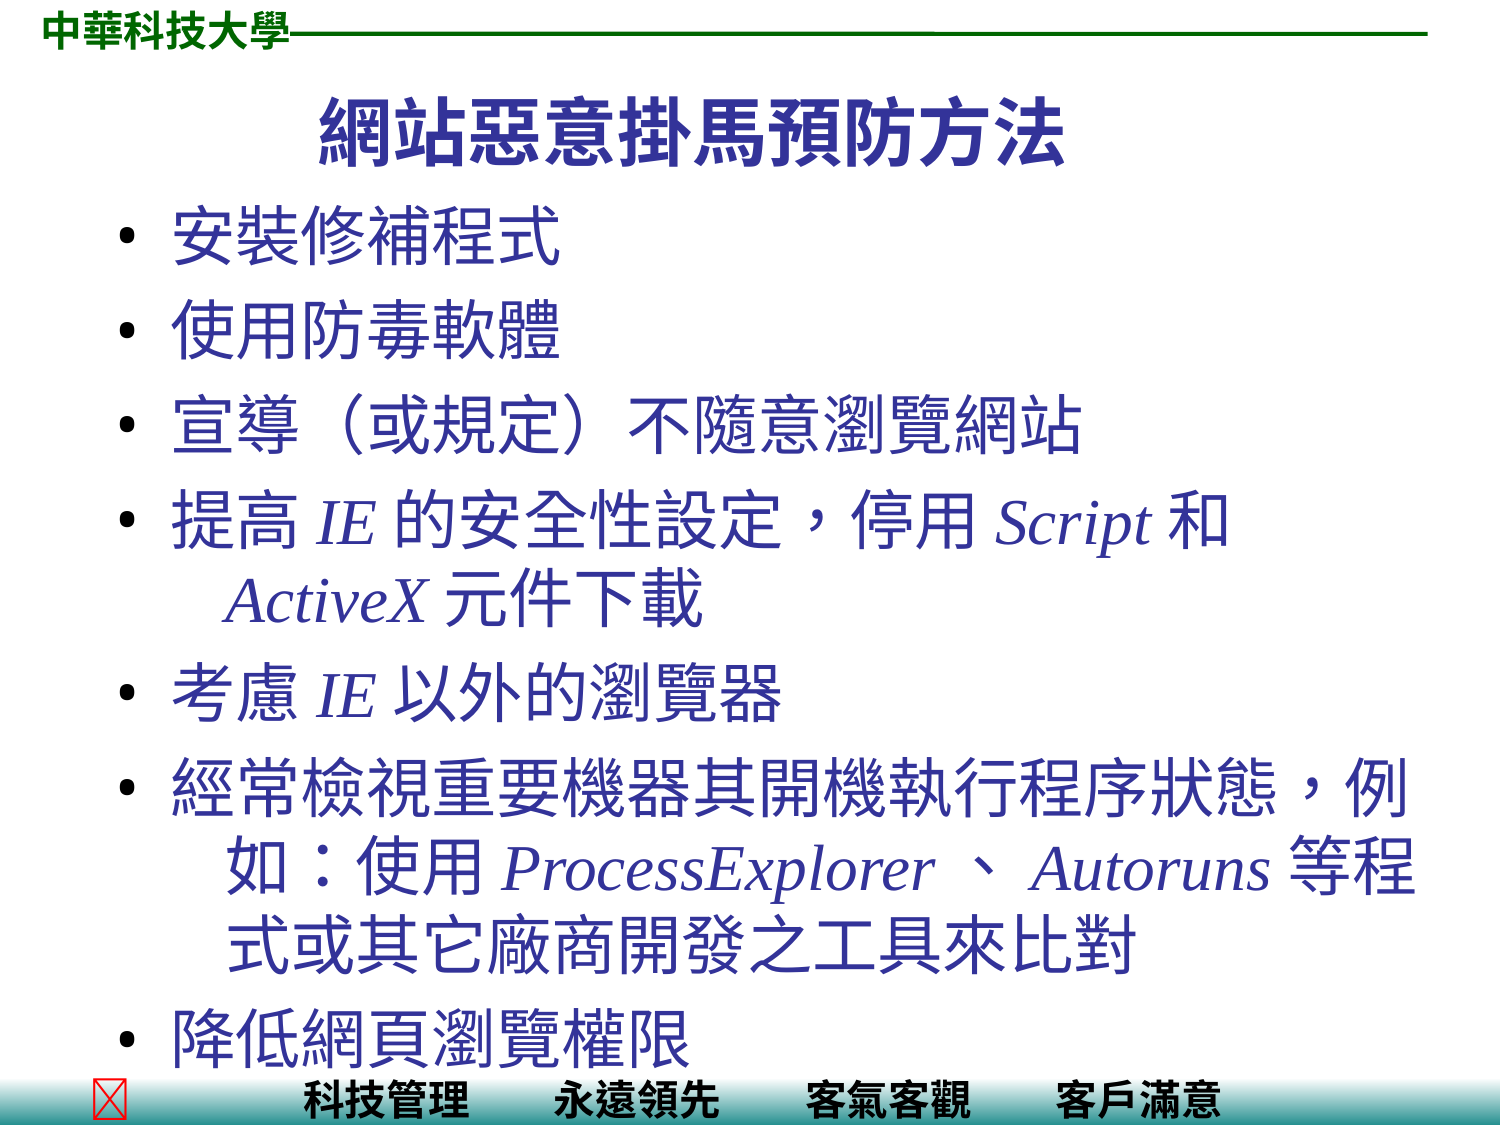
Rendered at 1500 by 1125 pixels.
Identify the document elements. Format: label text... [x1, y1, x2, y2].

list 安裝修補程式 使用防毒軟體 宣導（或規定）不隨意瀏覽網站 提高IE的安全性設定，停用Script和ActiveX元件下載 考慮IE以外的瀏覽器 經常檢視重要機器其開機執行程序狀態，例如：使用ProcessExplorer、Autoruns等程式或其它廠商開發之工具來比對 降低網頁瀏覽權限 [99, 187, 1450, 1088]
title 網站惡意掛馬預防方法 [123, 78, 1261, 164]
